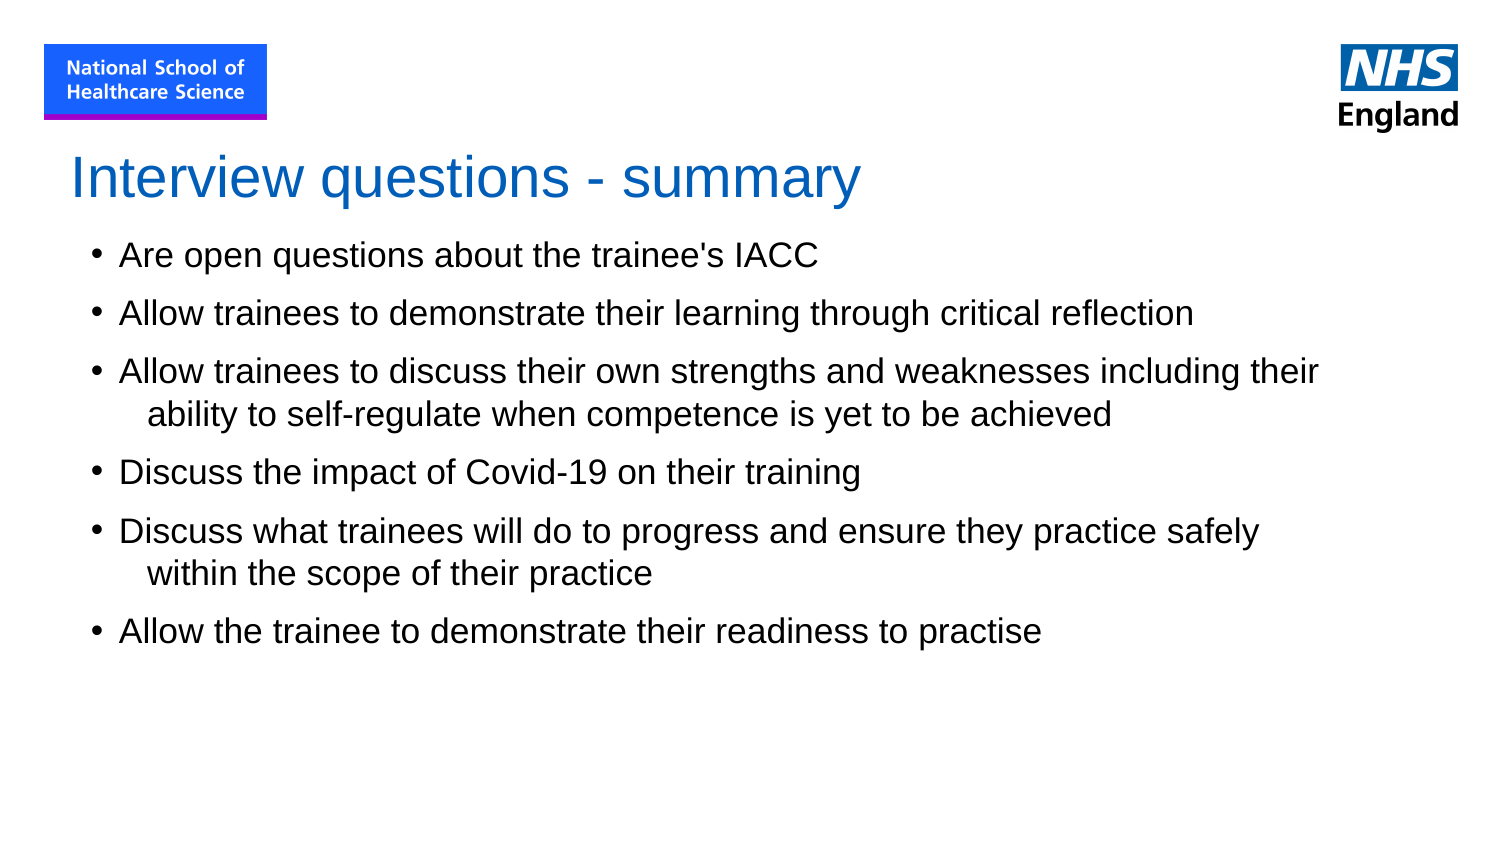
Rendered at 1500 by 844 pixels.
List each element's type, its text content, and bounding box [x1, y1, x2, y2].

title Interview questions - summary [55, 140, 1350, 219]
list Are open questions about the trainee's IACC Allow trainees to demonstrate their learning through critical reflection Allow trainees to discuss their own strengths and weaknesses including their ability to self-regulate when competence is yet to be achieved Discuss the impact of Covid-19 on their training Discuss what trainees will do to progress and ensure they practice safely within the scope of their practice Allow the trainee to demonstrate their readiness to practise [75, 224, 1370, 760]
